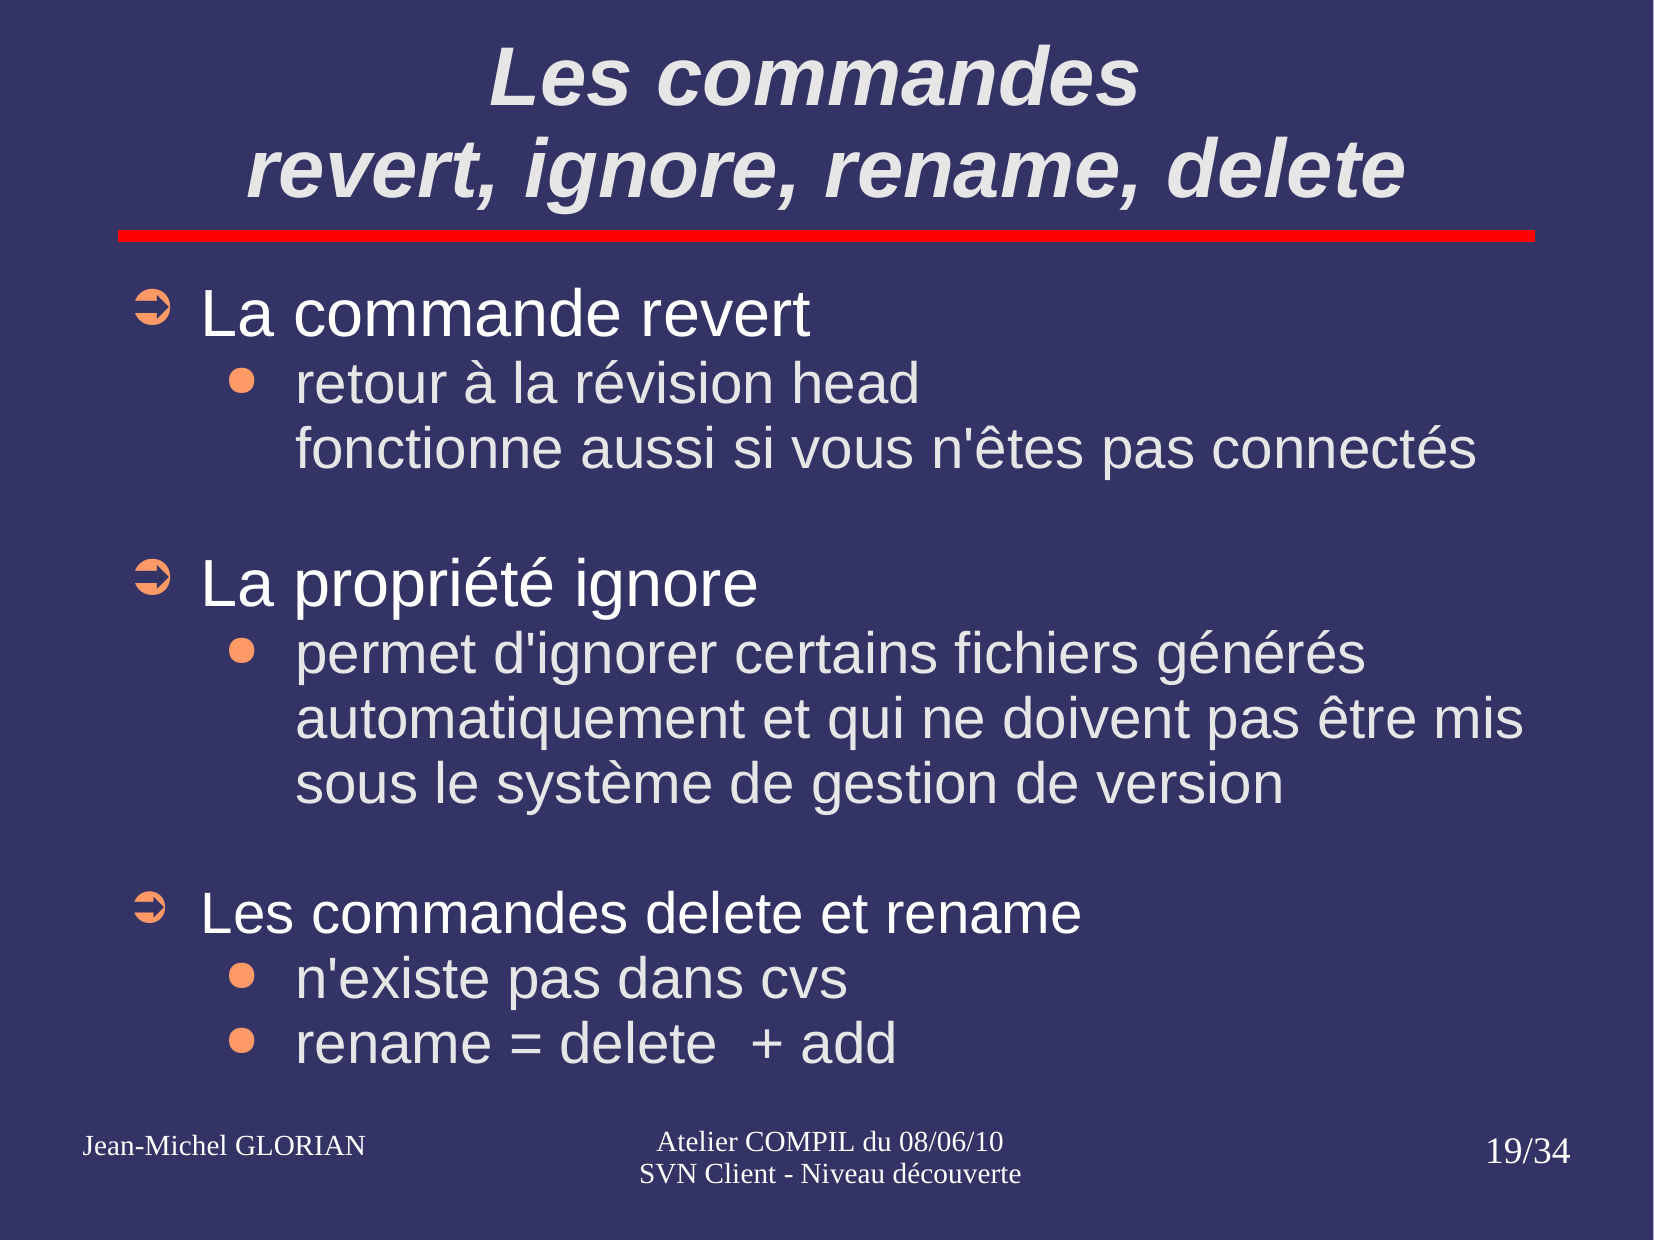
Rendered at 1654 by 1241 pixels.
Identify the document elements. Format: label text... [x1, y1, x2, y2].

list La commande revert retour à la révision head fonctionne aussi si vous n'êtes pas connectés La propriété ignore permet d'ignorer certains fichiers générés automatiquement et qui ne doivent pas être mis sous le système de gestion de version Les commandes delete et rename n'existe pas dans cvs rename = delete + add [118, 276, 1536, 1078]
title Les commandes revert, ignore, rename, delete [121, 26, 1534, 219]
